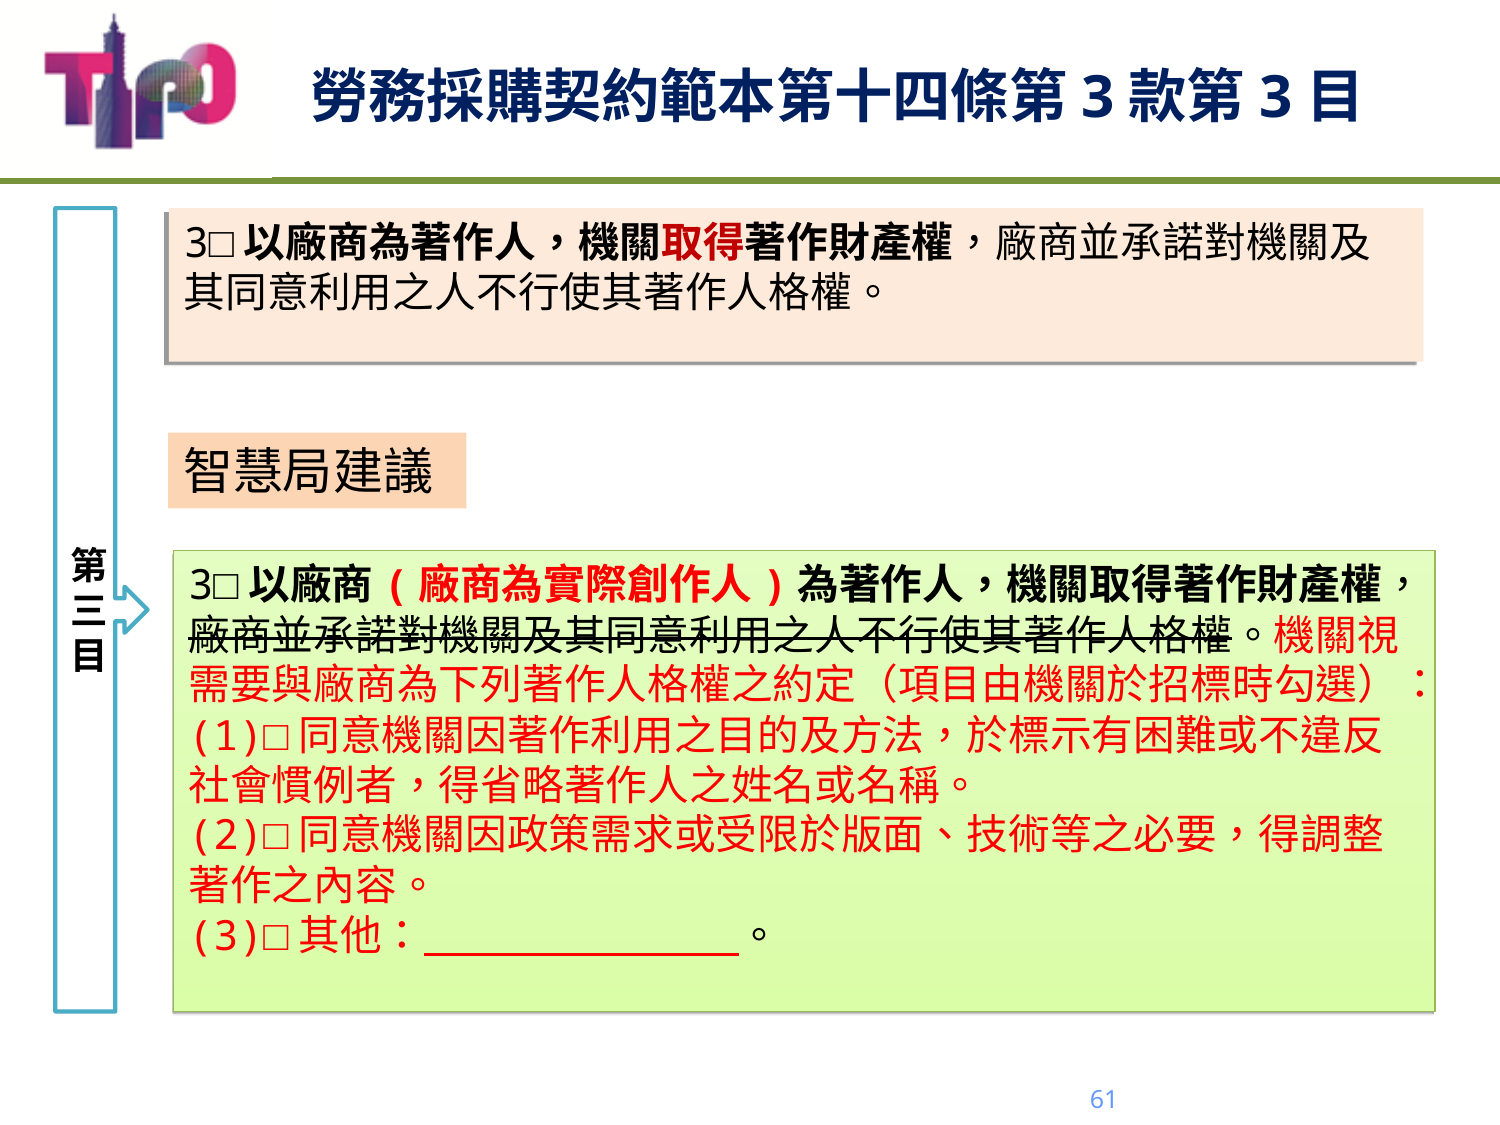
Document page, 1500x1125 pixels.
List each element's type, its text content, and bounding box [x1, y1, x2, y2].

text_box 第三目 [55, 208, 148, 1012]
text_box 3□以廠商為著作人，機關取得著作財產權，廠商並承諾對機關及其同意利用之人不行使其著作人格權。 [168, 208, 1424, 362]
text_box 智慧局建議 [168, 432, 467, 509]
text_box 3□以廠商(廠商為實際創作人)為著作人，機關取得著作財產權，廠商並承諾對機關及其同意利用之人不行使其著作人格權。機關視需要與廠商為下列著作人格權之約定（項目由機關於招標時勾選）： (1)□同意機關因著作利用之目的及方法，於標示有困難或不違反社會慣例者，得省略著作人之姓名或名稱。 (2)□同意機關因政策需求或受限於版面、技術等之必要，得調整著作之內容。 (3)□其他： 。 [173, 550, 1436, 1012]
text_box 勞務採購契約範本第十四條第3款第3目 [295, 51, 1380, 137]
text_box 61 [1074, 1070, 1426, 1125]
